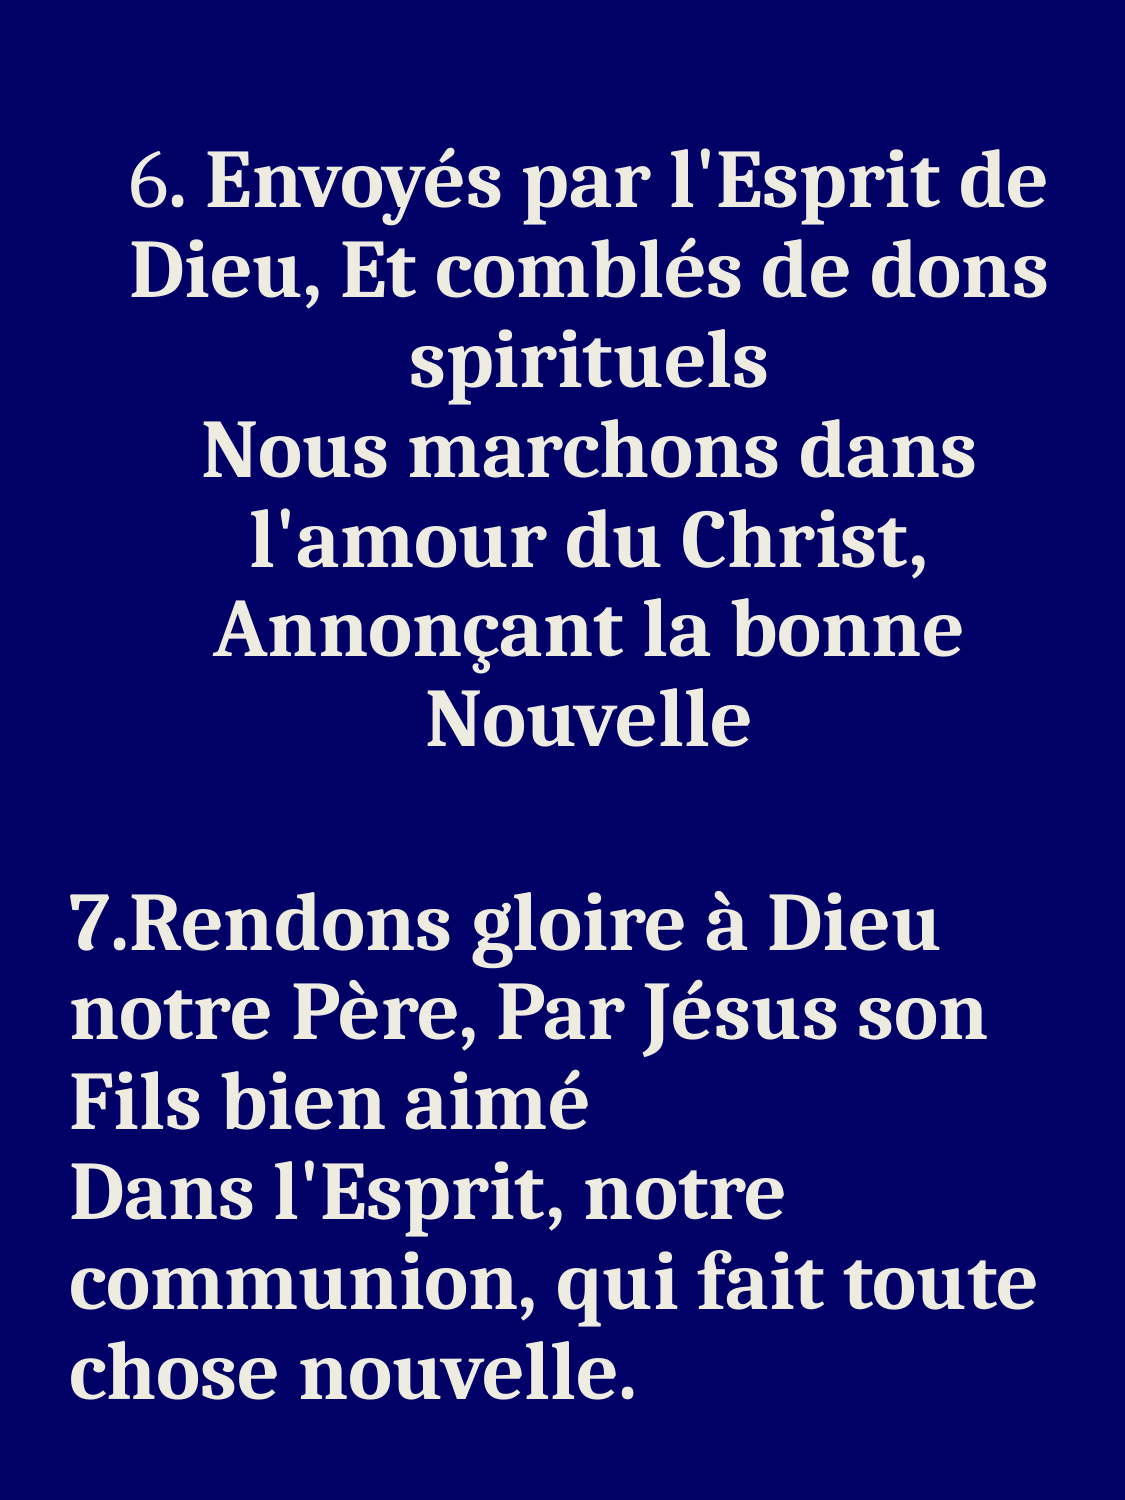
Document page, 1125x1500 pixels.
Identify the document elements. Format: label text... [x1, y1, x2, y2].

list 6. Envoyés par l'Esprit de Dieu, Et comblés de dons spirituels Nous marchons dans l'amour du Christ, Annonçant la bonne Nouvelle 7.Rendons gloire à Dieu notre Père, Par Jésus son Fils bien aimé Dans l'Esprit, notre communion, qui fait toute chose nouvelle. [54, 47, 1125, 1500]
